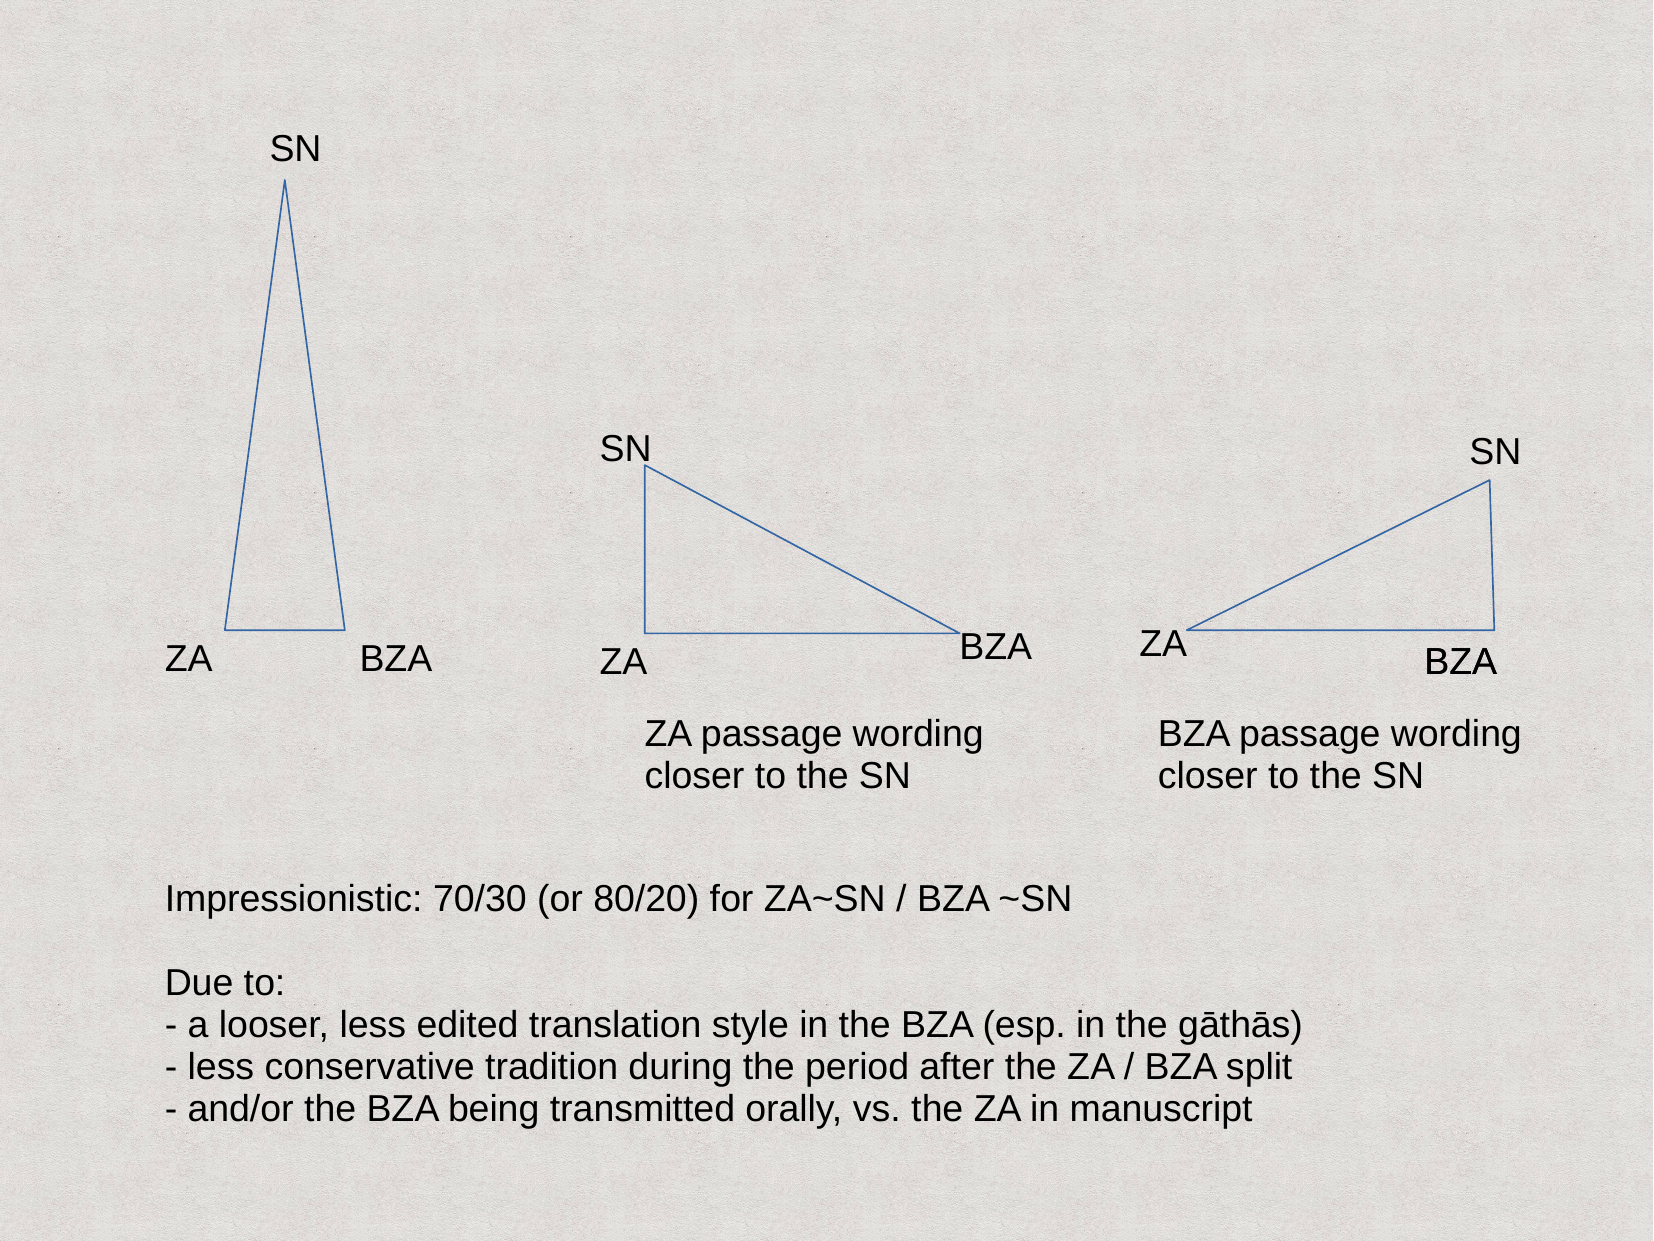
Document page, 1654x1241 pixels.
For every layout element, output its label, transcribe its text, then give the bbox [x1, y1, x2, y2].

text_box SN [584, 420, 705, 477]
text_box ZA [149, 630, 270, 687]
text_box BZA passage wording closer to the SN [1143, 705, 1620, 804]
text_box BZA [944, 618, 1065, 676]
text_box ZA passage wording closer to the SN [629, 705, 1095, 804]
text_box ZA [1124, 615, 1245, 672]
text_box Impressionistic: 70/30 (or 80/20) for ZA~SN / BZA ~SN Due to: - a looser, less edited translation style in the BZA (esp. in the gāthās) - less conservative tradition during the period after the ZA / BZA split - and/or the BZA being transmitted orally, vs. the ZA in manuscript [149, 870, 1545, 1180]
text_box ZA [584, 633, 705, 691]
text_box SN [1454, 423, 1575, 481]
text_box BZA [344, 630, 465, 687]
picture [0, 0, 1654, 1241]
text_box SN [254, 120, 375, 177]
text_box BZA [1409, 633, 1530, 691]
